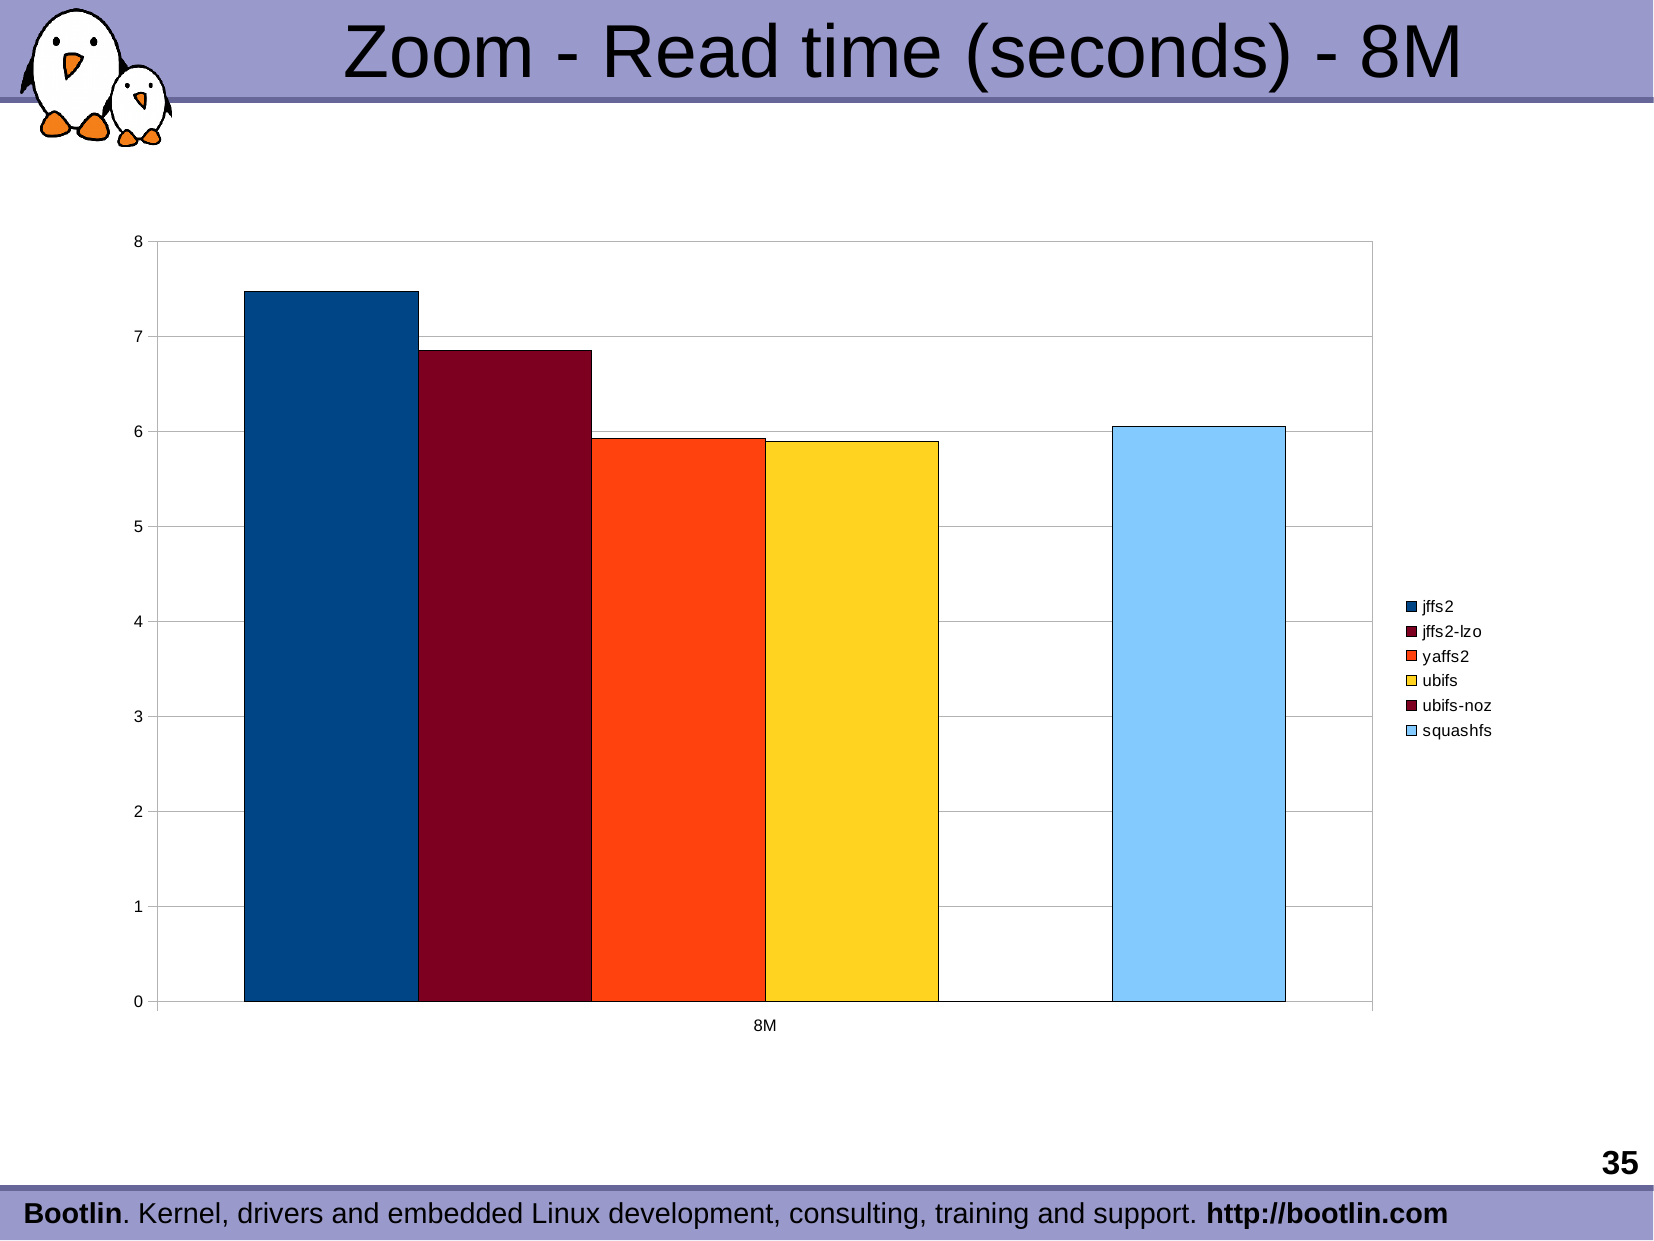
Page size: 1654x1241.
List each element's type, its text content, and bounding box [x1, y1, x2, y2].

chart [105, 216, 1518, 1066]
title Zoom - Read time (seconds) - 8M [178, 5, 1631, 97]
picture [20, 8, 172, 147]
